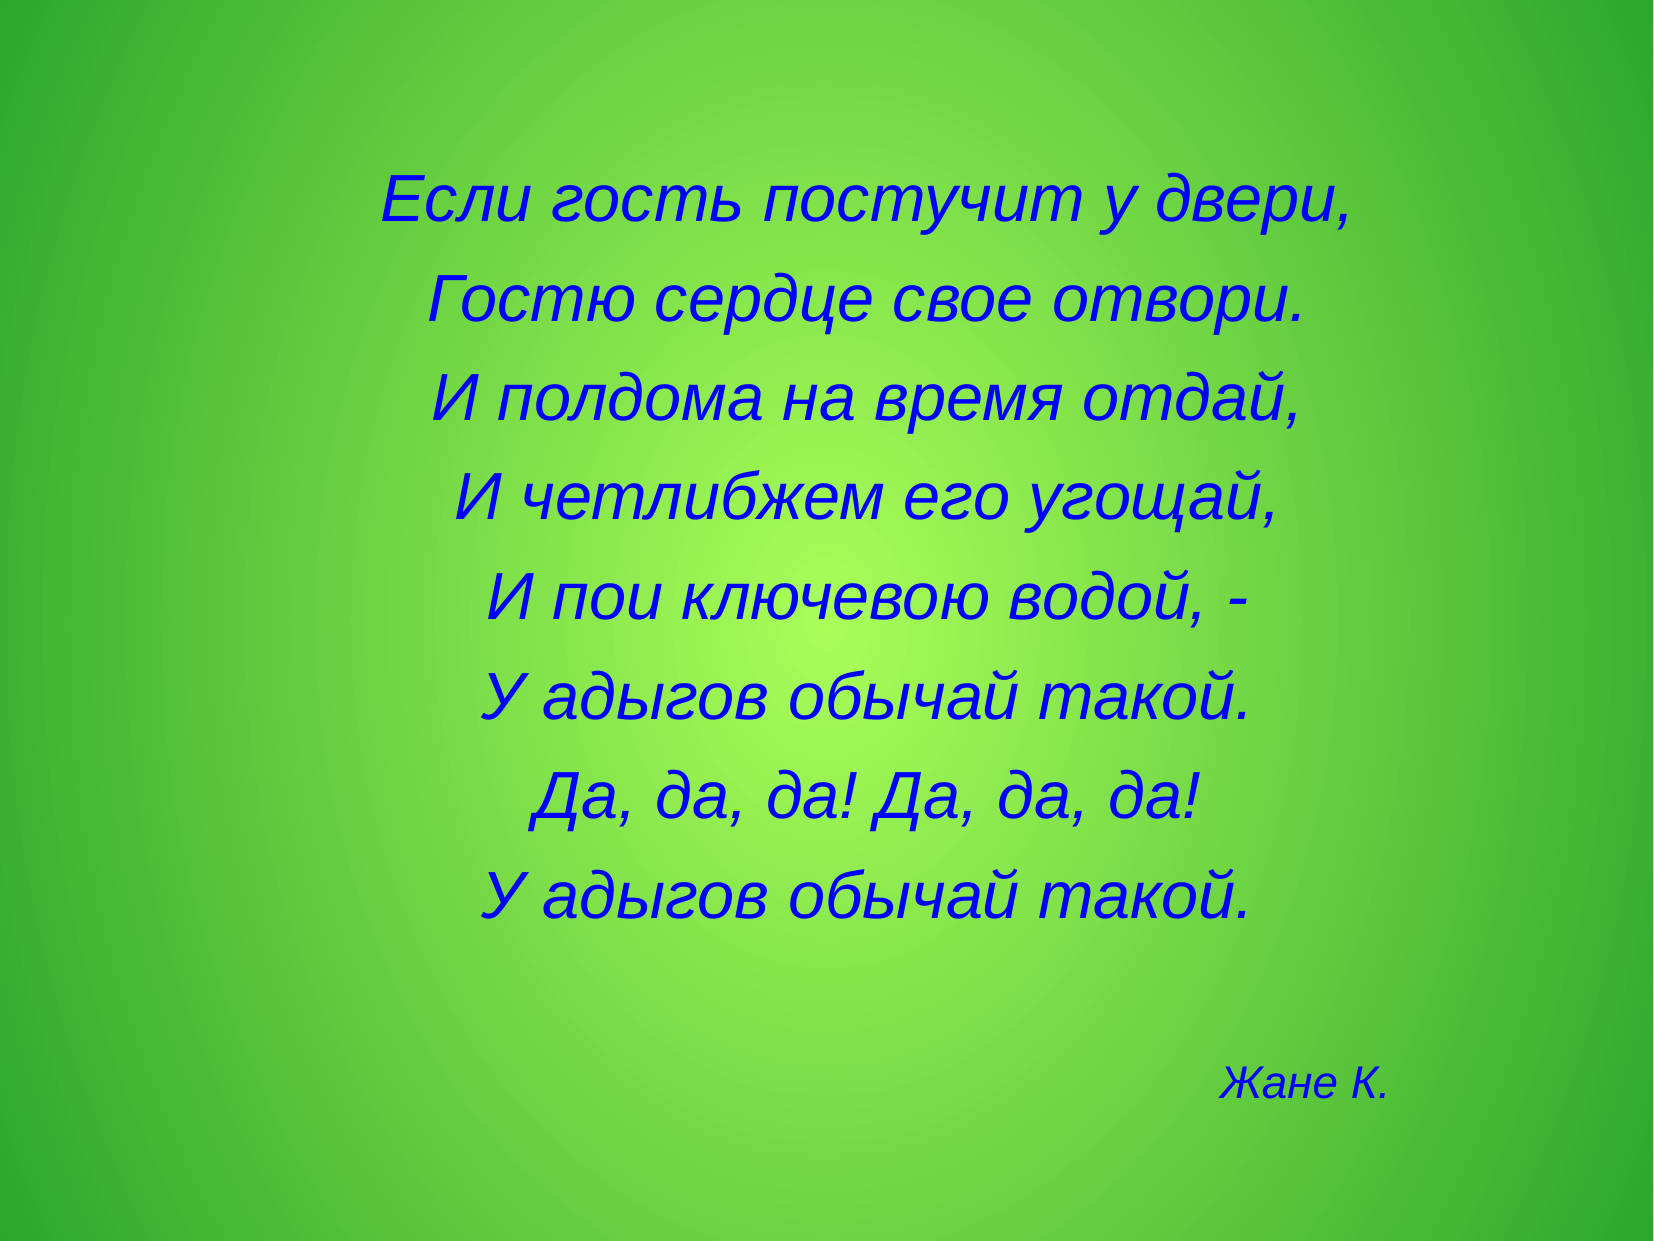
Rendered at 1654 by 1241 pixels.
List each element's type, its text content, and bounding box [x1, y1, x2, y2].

picture [0, 0, 1654, 1241]
text_box Если гость постучит у двери, Гостю сердце свое отвори. И полдома на время отдай, И четлибжем его угощай, И пои ключевою водой, - У адыгов обычай такой. Да, да, да! Да, да, да! У адыгов обычай такой. Жане К. [330, 153, 1406, 1193]
